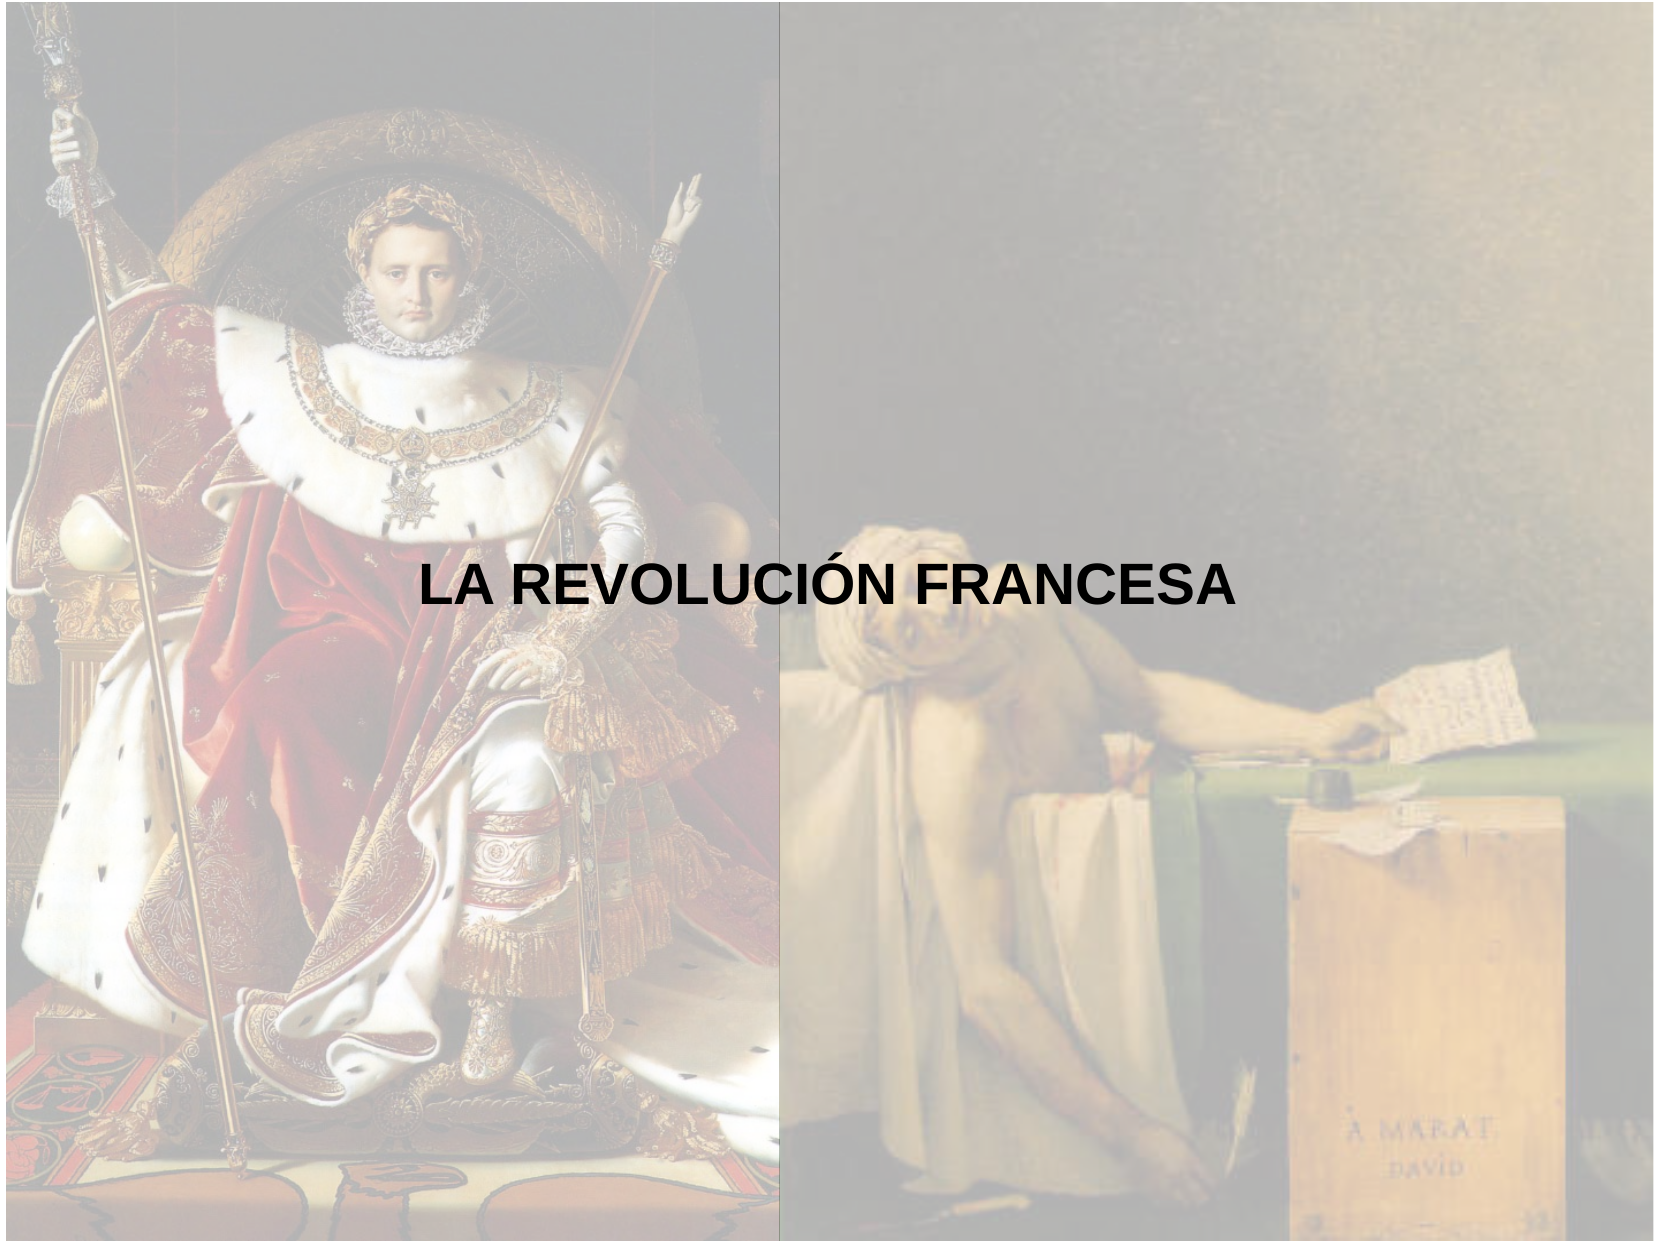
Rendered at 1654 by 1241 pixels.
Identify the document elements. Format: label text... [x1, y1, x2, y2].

picture [6, 2, 1654, 1241]
text_box LA REVOLUCIÓN FRANCESA [403, 544, 1252, 626]
